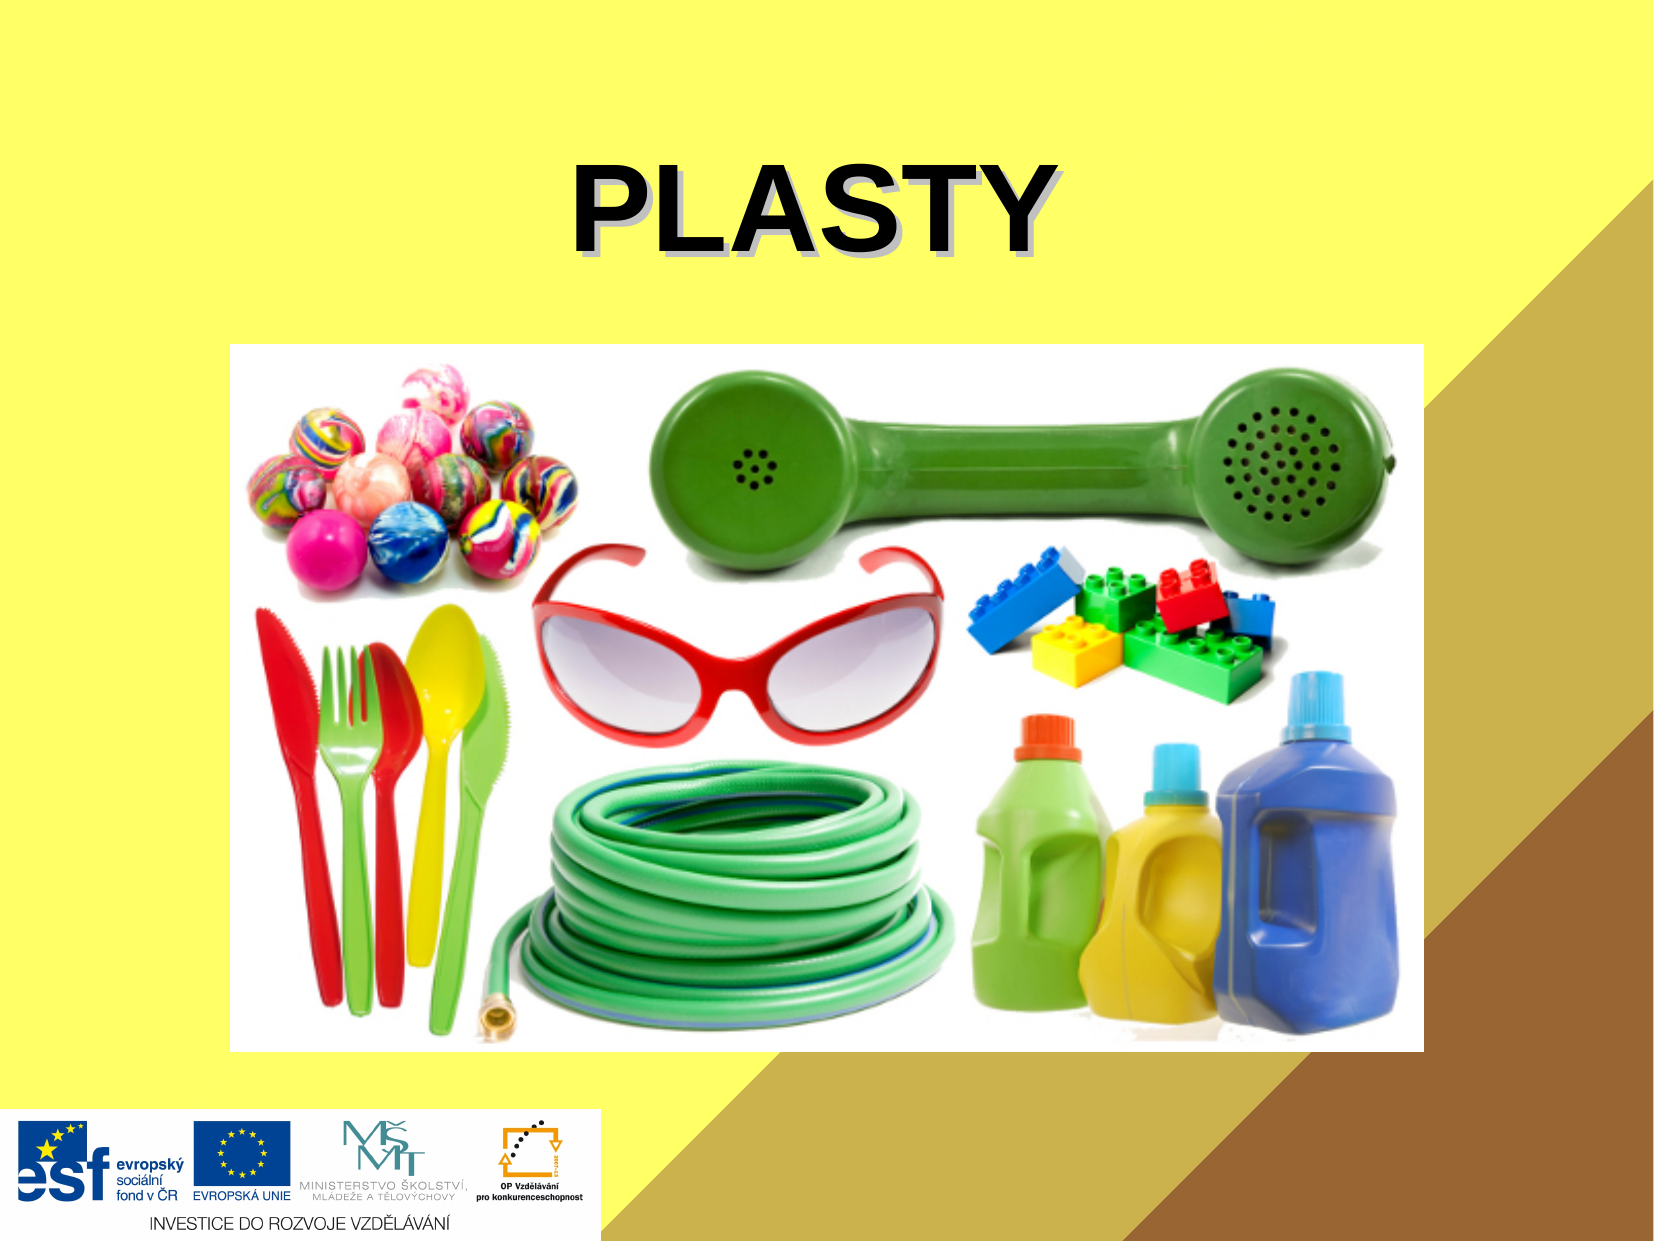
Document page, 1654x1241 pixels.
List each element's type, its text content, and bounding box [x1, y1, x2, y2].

picture [230, 344, 1424, 1052]
picture [0, 1109, 601, 1241]
subtitle PLASTY [70, 0, 1559, 618]
